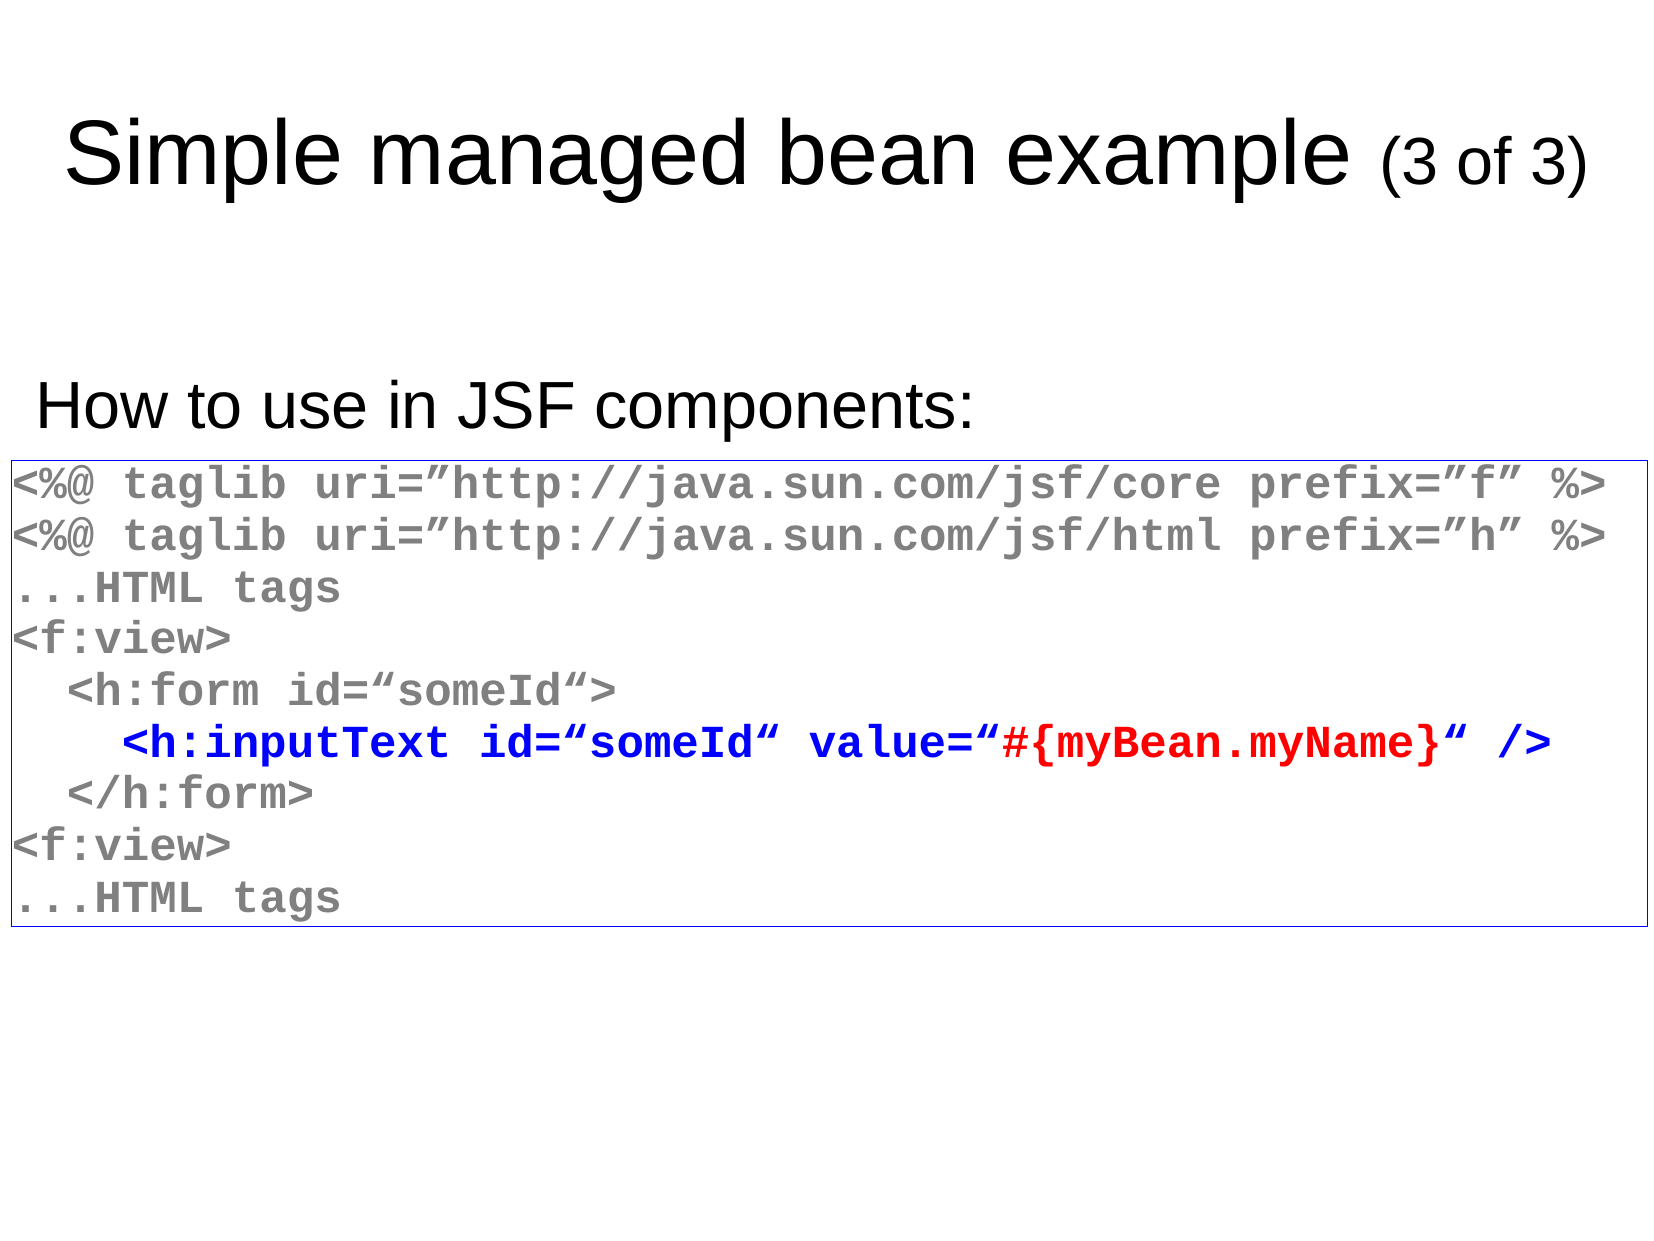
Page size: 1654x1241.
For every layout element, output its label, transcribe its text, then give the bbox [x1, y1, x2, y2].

title Simple managed bean example (3 of 3) [29, 56, 1625, 250]
text_box How to use in JSF components: [17, 368, 982, 443]
list <%@ taglib uri=”http://java.sun.com/jsf/core prefix=”f” %> <%@ taglib uri=”http://java.sun.com/jsf/html prefix=”h” %> ...HTML tags <f:view> <h:form id=“someId“> <h:inputText id=“someId“ value=“#{myBean.myName}“ /> </h:form> <f:view> ...HTML tags [11, 460, 1648, 927]
